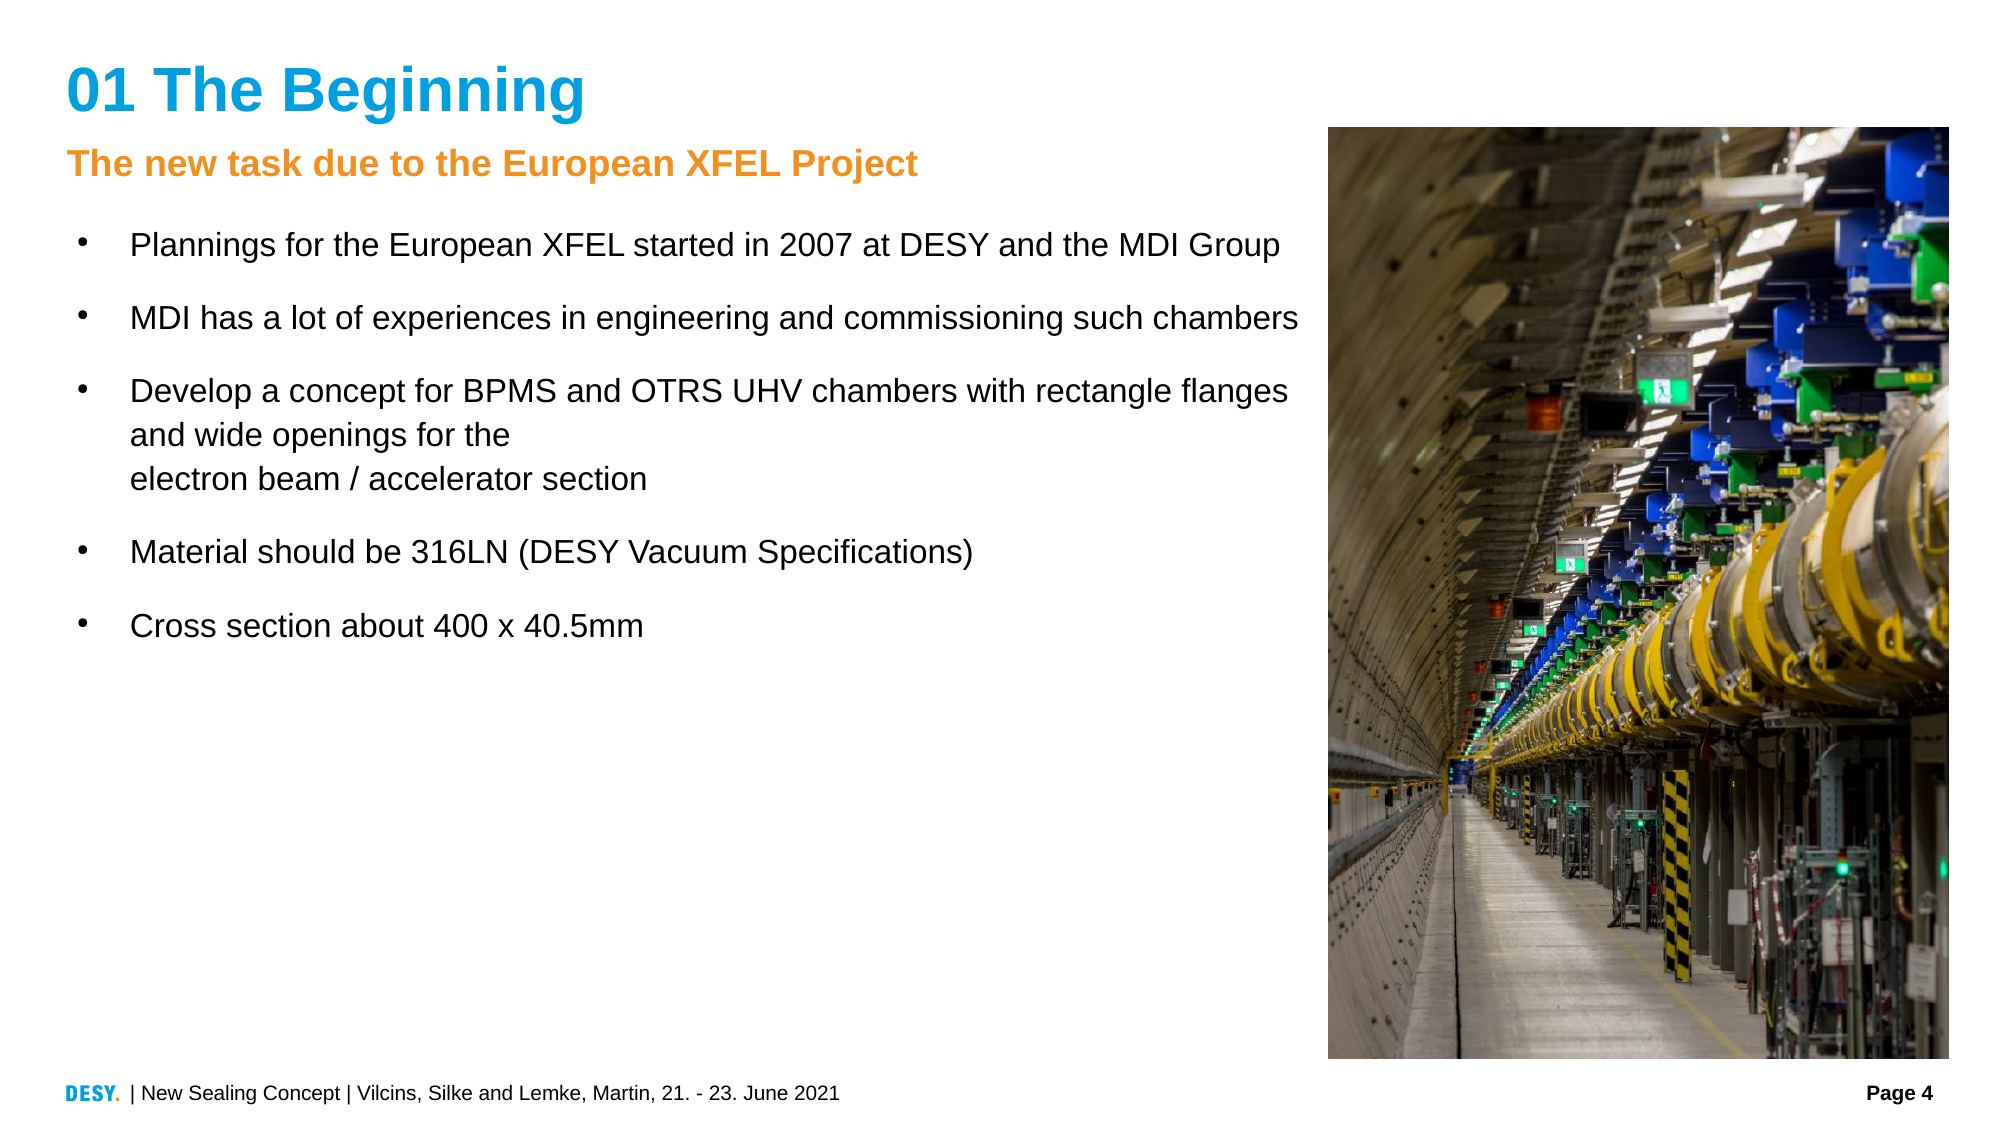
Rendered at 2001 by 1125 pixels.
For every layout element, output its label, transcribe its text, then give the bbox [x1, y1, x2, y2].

title 01 The Beginning [66, 57, 1933, 132]
picture [1328, 127, 1949, 1059]
list The new task due to the European XFEL Project [66, 134, 1328, 197]
text_box | New Sealing Concept | Vilcins, Silke and Lemke, Martin, 21. - 23. June 2021 [129, 1079, 1762, 1111]
list Plannings for the European XFEL started in 2007 at DESY and the MDI Group MDI has a lot of experiences in engineering and commissioning such chambers Develop a concept for BPMS and OTRS UHV chambers with rectangle flanges and wide openings for the electron beam / accelerator section Material should be 316LN (DESY Vacuum Specifications) Cross section about 400 x 40.5mm [59, 218, 1328, 916]
